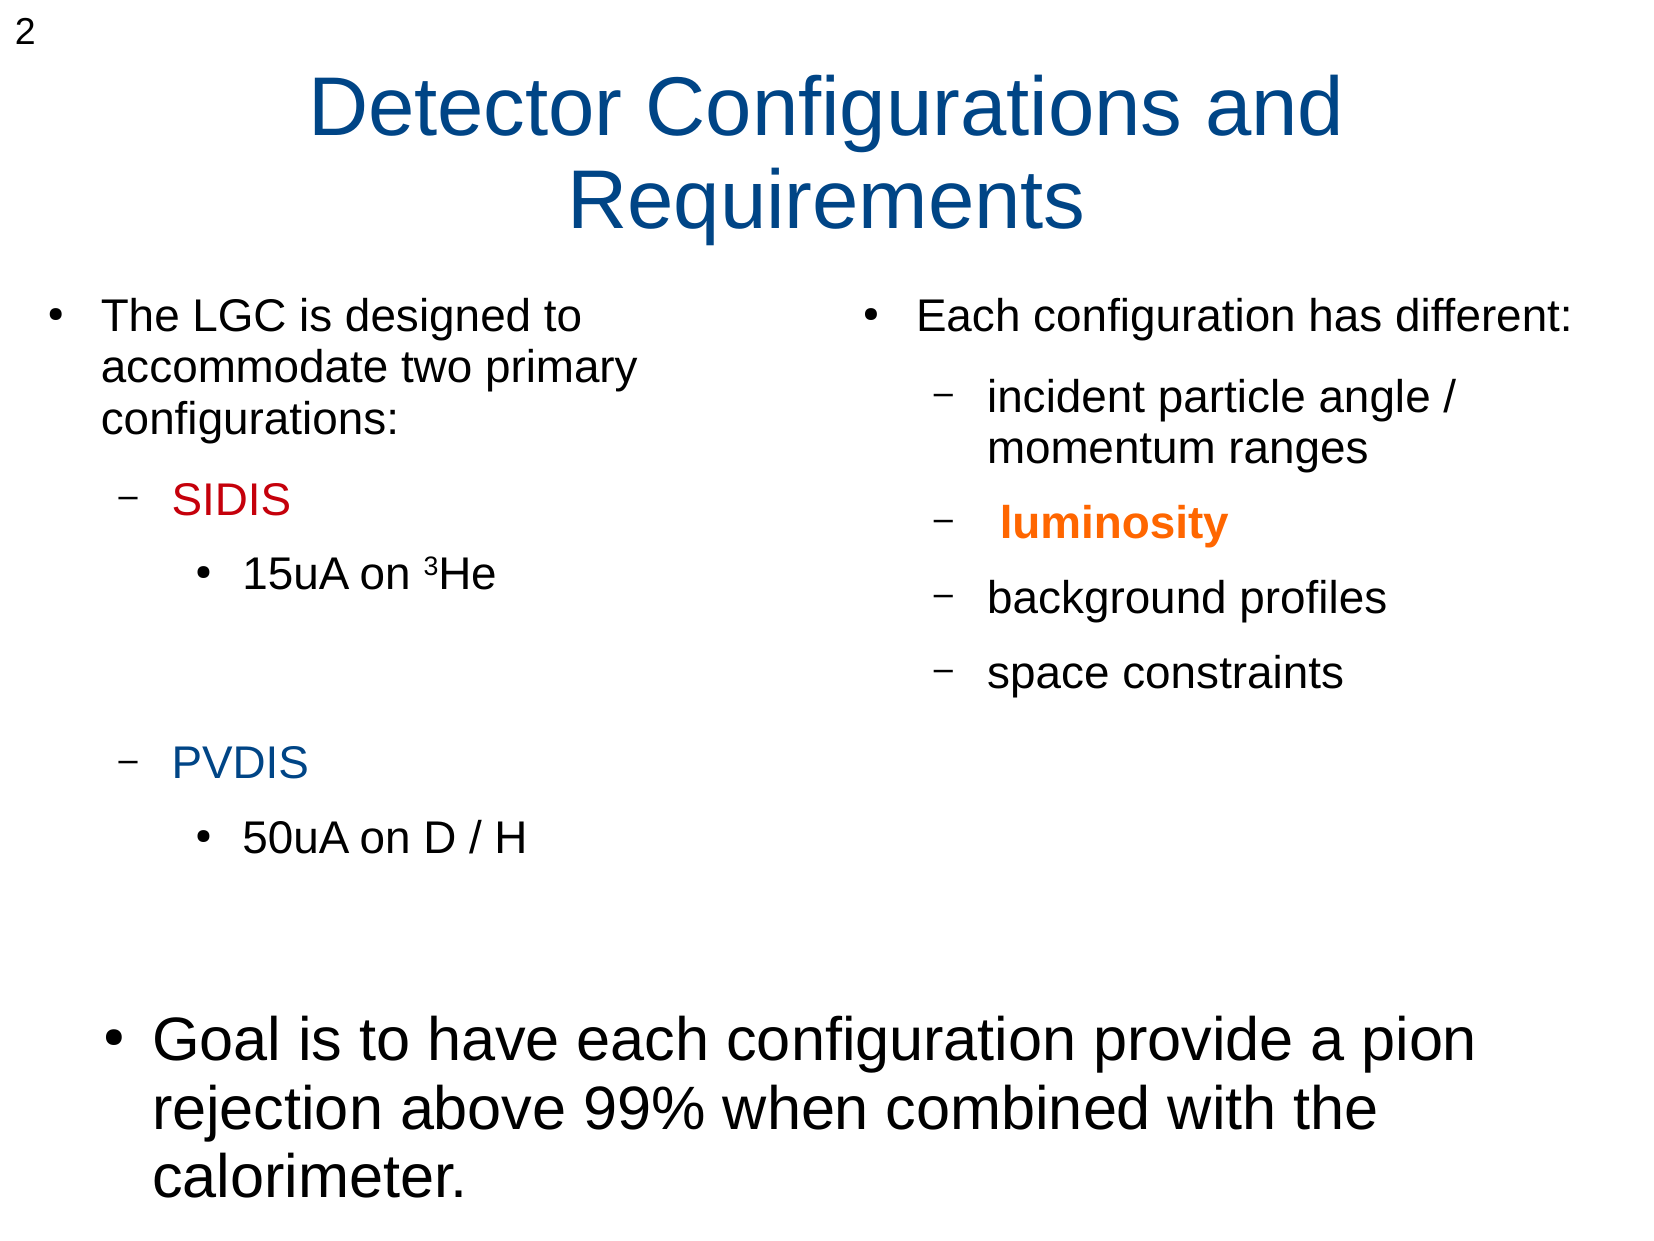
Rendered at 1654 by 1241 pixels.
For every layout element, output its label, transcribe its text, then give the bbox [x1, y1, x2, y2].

title Detector Configurations and Requirements [82, 49, 1571, 257]
list The LGC is designed to accommodate two primary configurations: SIDIS 15uA on 3He PVDIS 50uA on D / H [30, 290, 809, 976]
text_box 2 [0, 3, 51, 61]
list Goal is to have each configuration provide a pion rejection above 99% when combined with the calorimeter. [86, 1005, 1576, 1214]
list Each configuration has different: incident particle angle / momentum ranges luminosity background profiles space constraints [845, 290, 1636, 961]
